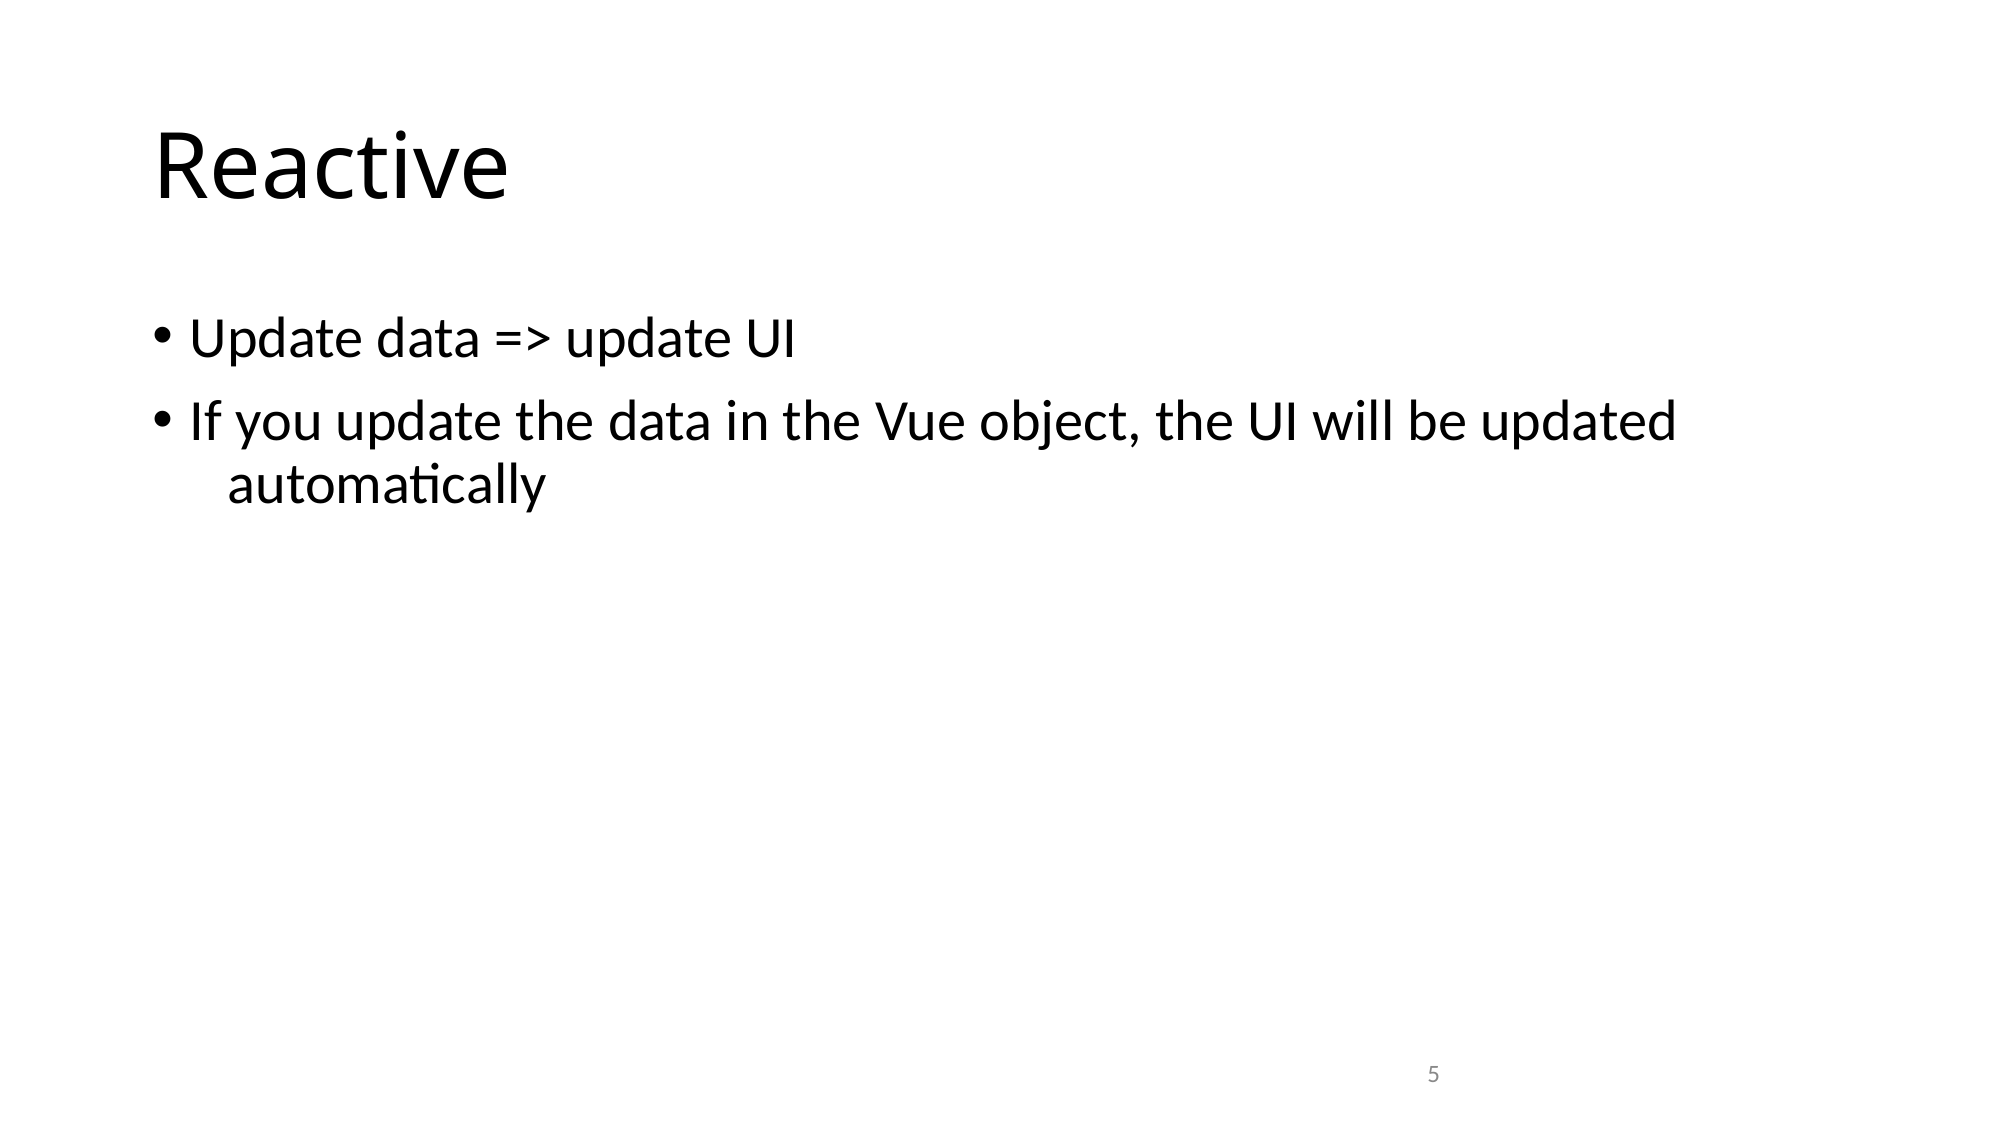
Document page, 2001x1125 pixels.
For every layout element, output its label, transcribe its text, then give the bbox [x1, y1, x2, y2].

text_box [1412, 1042, 1863, 1103]
list Update data => update UI If you update the data in the Vue object, the UI will be updated automatically [137, 299, 1863, 1014]
title Reactive [137, 59, 1863, 278]
